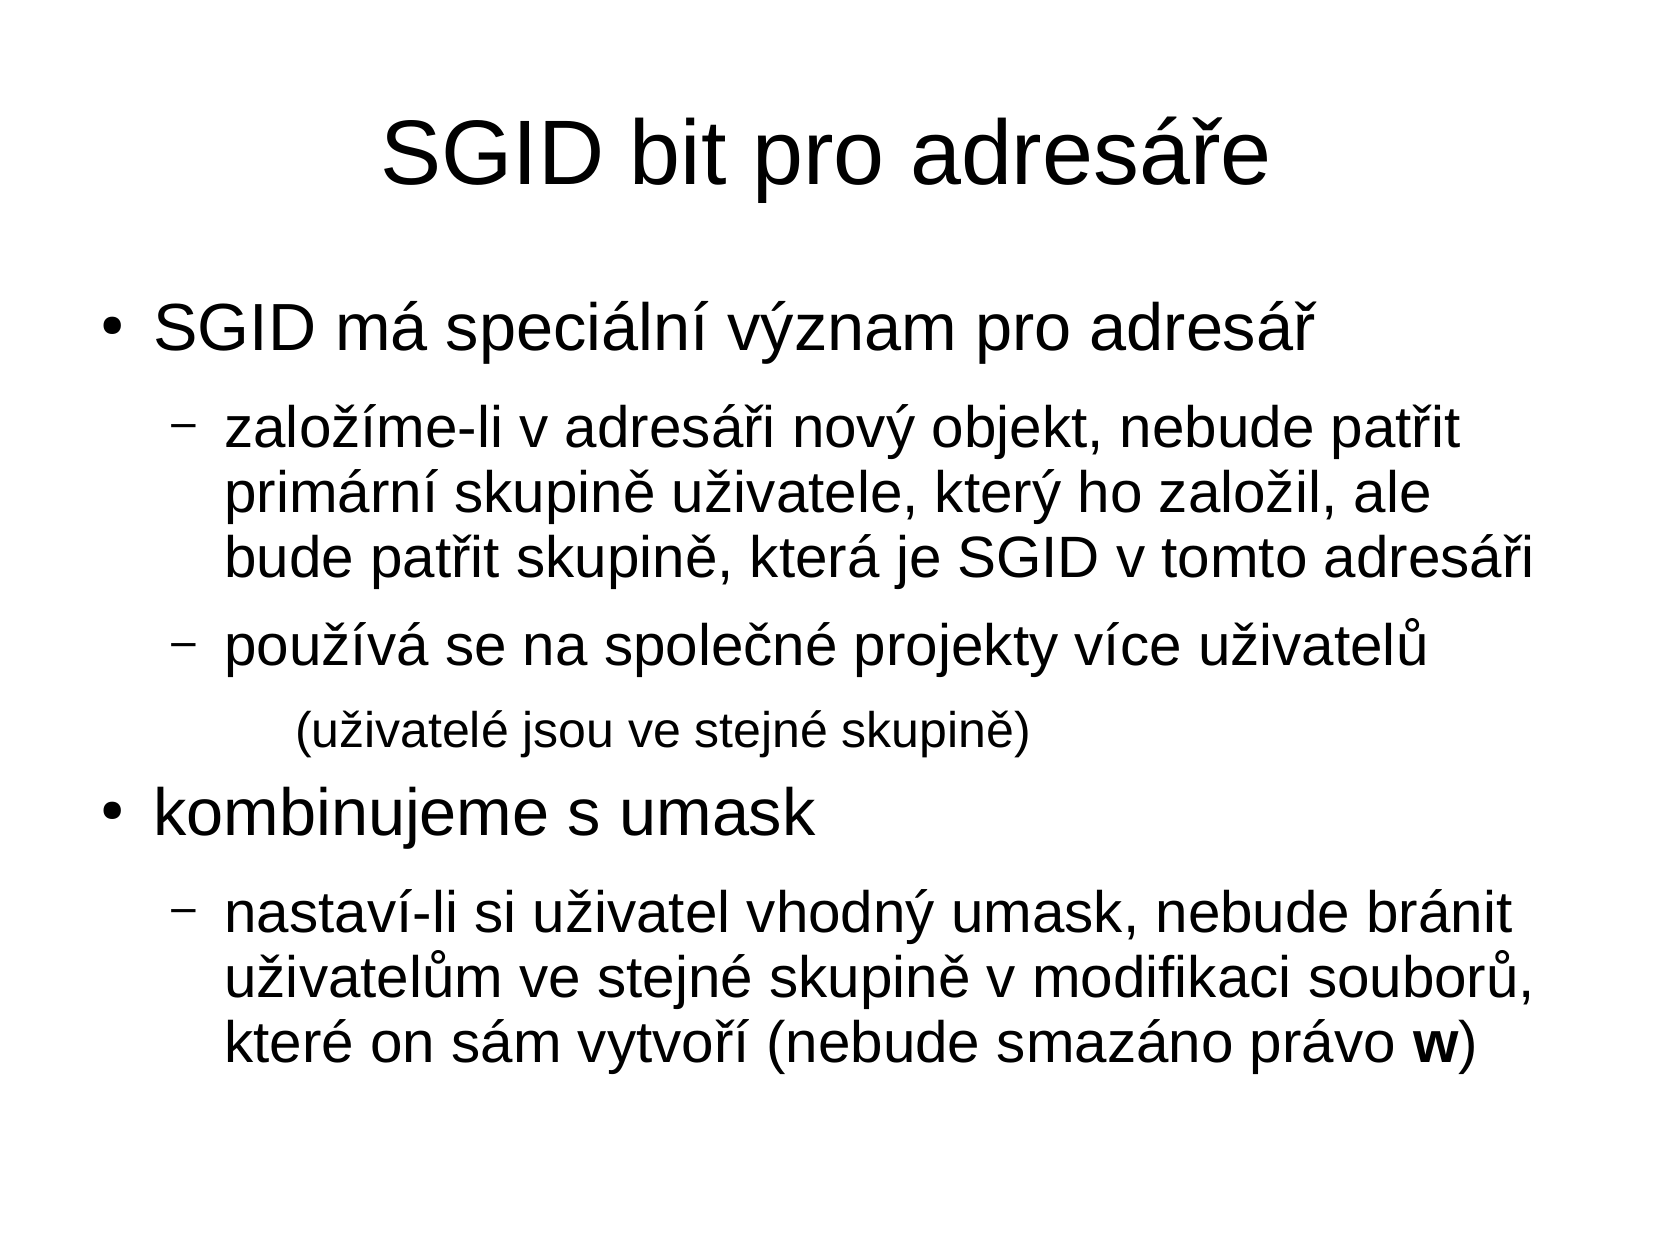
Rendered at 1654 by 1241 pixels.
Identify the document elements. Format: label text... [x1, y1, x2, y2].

list SGID má speciální význam pro adresář založíme-li v adresáři nový objekt, nebude patřit primární skupině uživatele, který ho založil, ale bude patřit skupině, která je SGID v tomto adresáři používá se na společné projekty více uživatelů (uživatelé jsou ve stejné skupině) kombinujeme s umask nastaví-li si uživatel vhodný umask, nebude bránit uživatelům ve stejné skupině v modifikaci souborů, které on sám vytvoří (nebude smazáno právo w) [82, 290, 1571, 1094]
title SGID bit pro adresáře [82, 56, 1571, 250]
